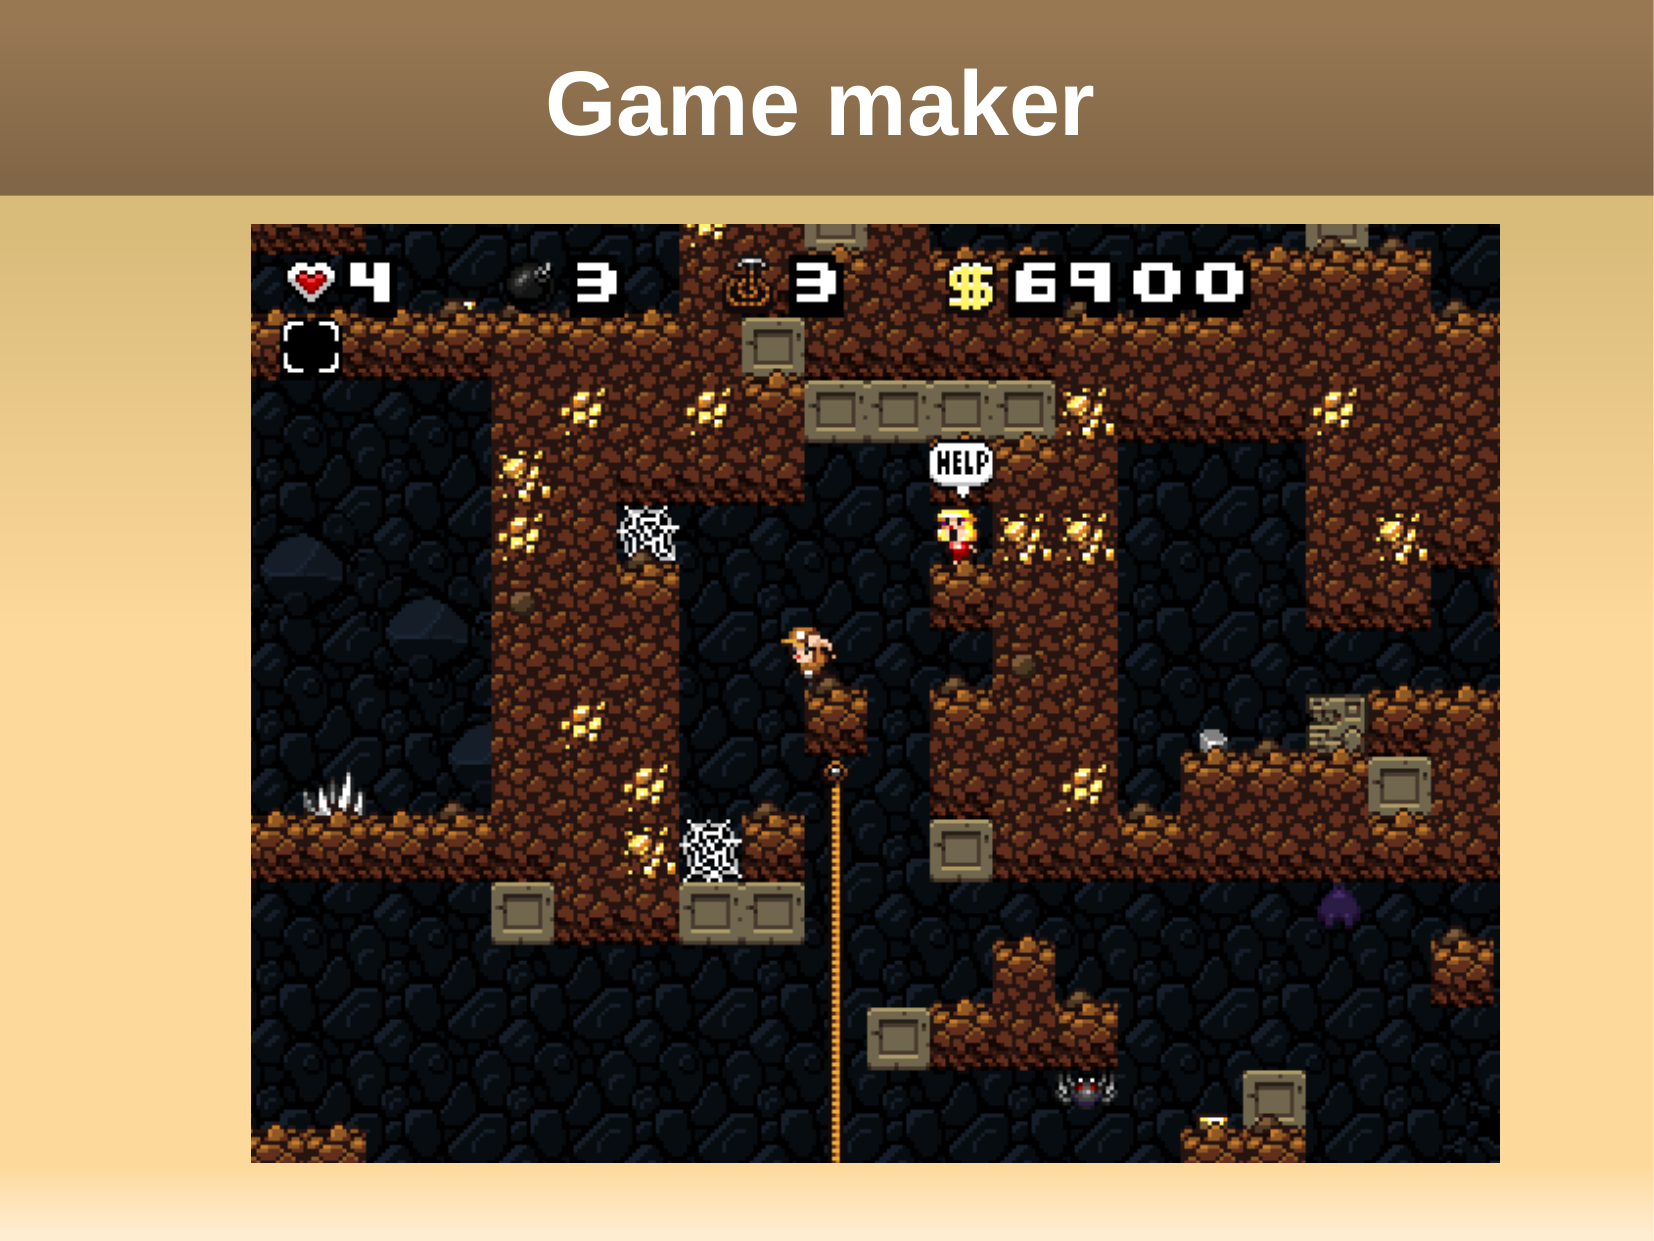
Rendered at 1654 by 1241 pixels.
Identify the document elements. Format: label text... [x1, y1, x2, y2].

title Game maker [76, 0, 1565, 208]
picture [0, 0, 1654, 1241]
